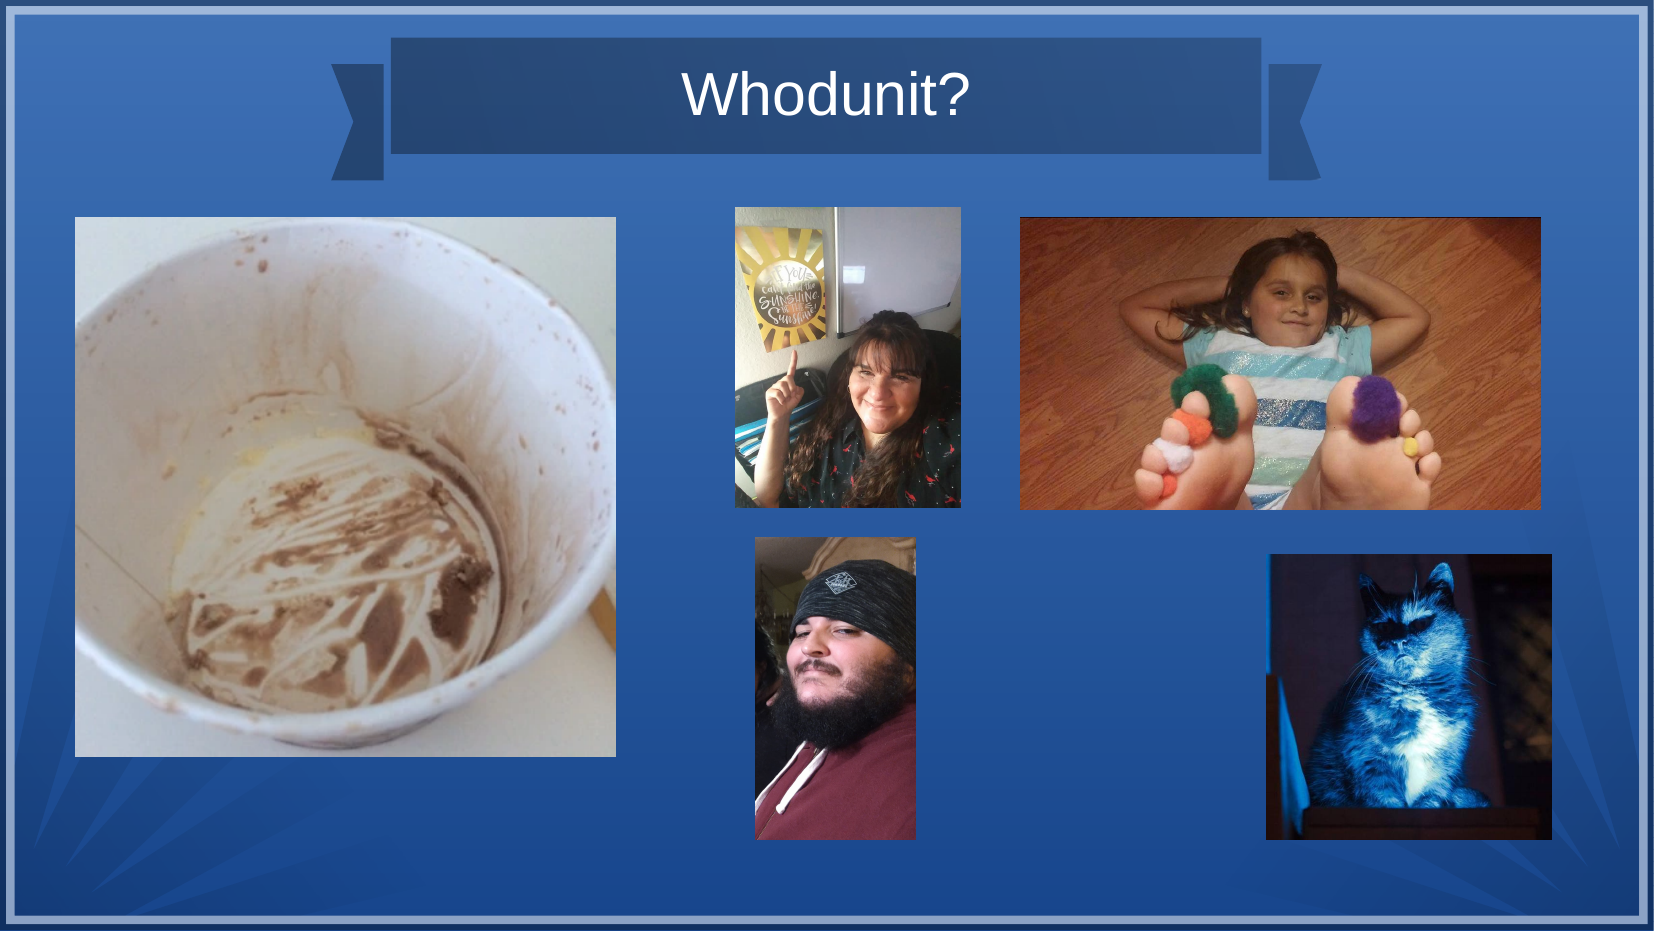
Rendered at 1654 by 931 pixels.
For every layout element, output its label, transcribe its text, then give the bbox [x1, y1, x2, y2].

title Whodunit? [389, 35, 1264, 154]
picture [1266, 554, 1552, 841]
picture [755, 537, 916, 841]
picture [735, 207, 961, 508]
picture [75, 217, 616, 758]
picture [1020, 217, 1541, 511]
